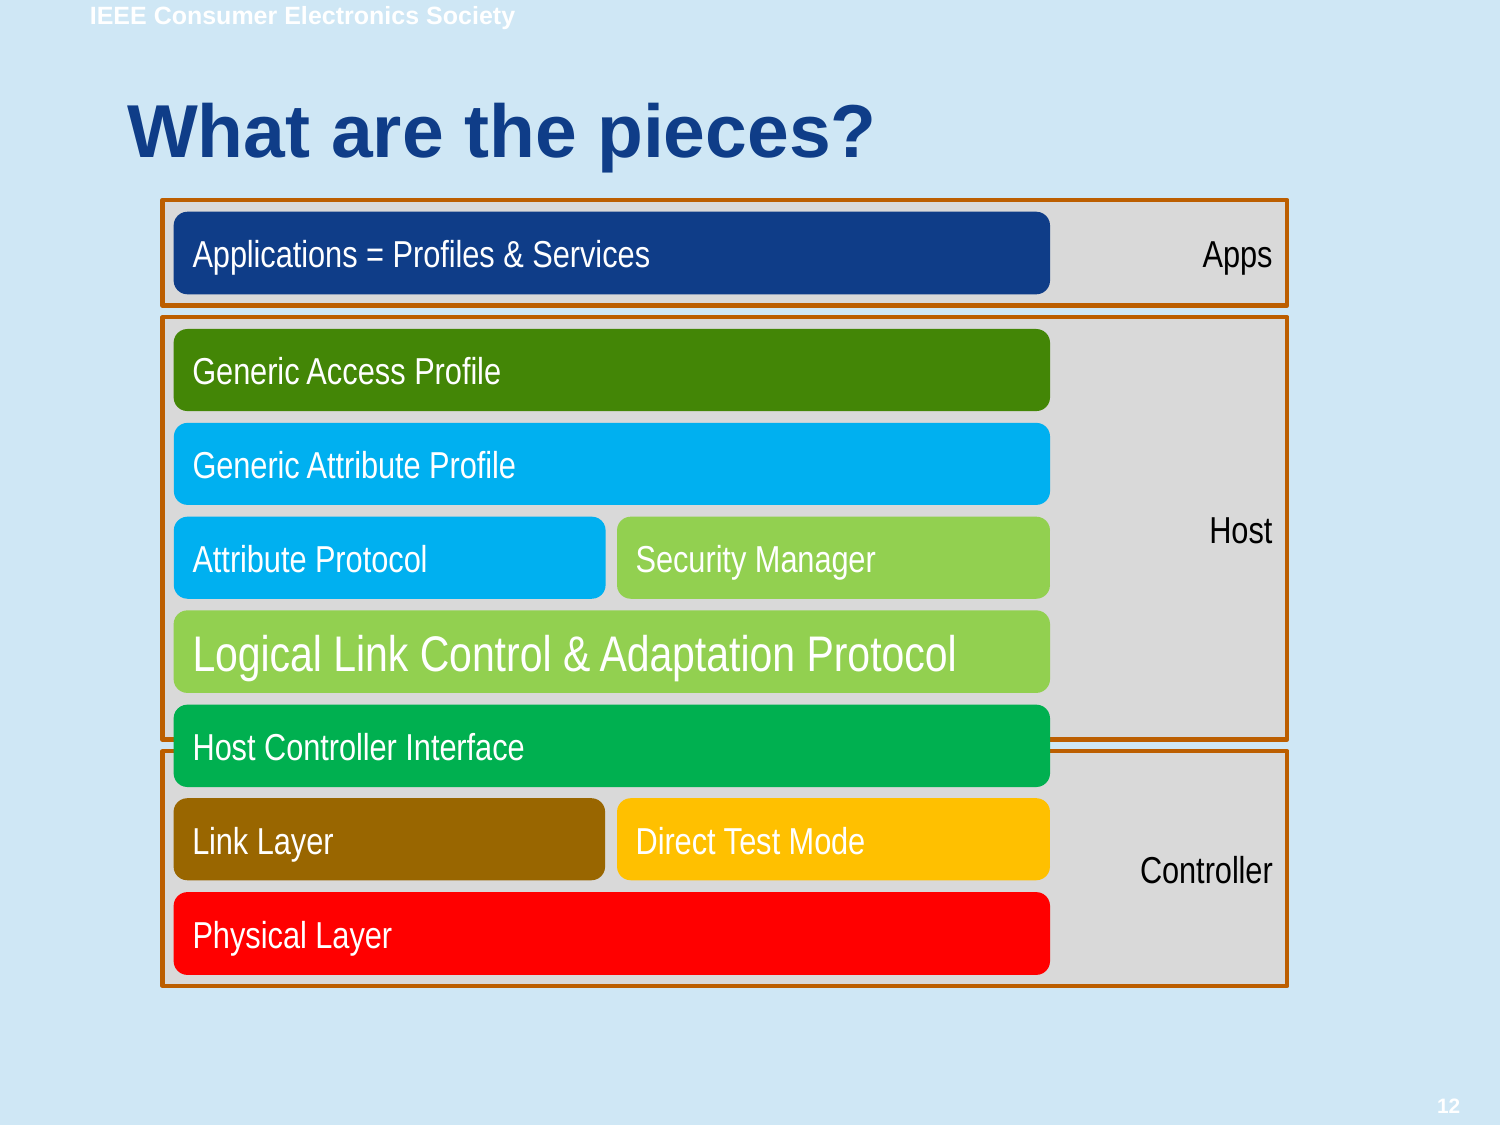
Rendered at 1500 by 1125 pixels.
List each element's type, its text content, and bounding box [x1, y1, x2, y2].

text_box Direct Test Mode [617, 798, 1051, 881]
title What are the pieces? [112, 75, 1388, 175]
text_box Generic Attribute Profile [173, 422, 1051, 505]
text_box Apps [162, 199, 1288, 306]
text_box Controller [162, 751, 1288, 986]
text_box Security Manager [617, 516, 1051, 599]
text_box Host Controller Interface [173, 704, 1051, 788]
text_box Link Layer [173, 798, 606, 881]
text_box Logical Link Control & Adaptation Protocol [173, 610, 1051, 693]
text_box Host [162, 317, 1288, 740]
text_box Physical Layer [173, 892, 1051, 975]
text_box Attribute Protocol [173, 516, 606, 599]
text_box Generic Access Profile [173, 328, 1051, 412]
text_box Applications = Profiles & Services [173, 211, 1051, 295]
